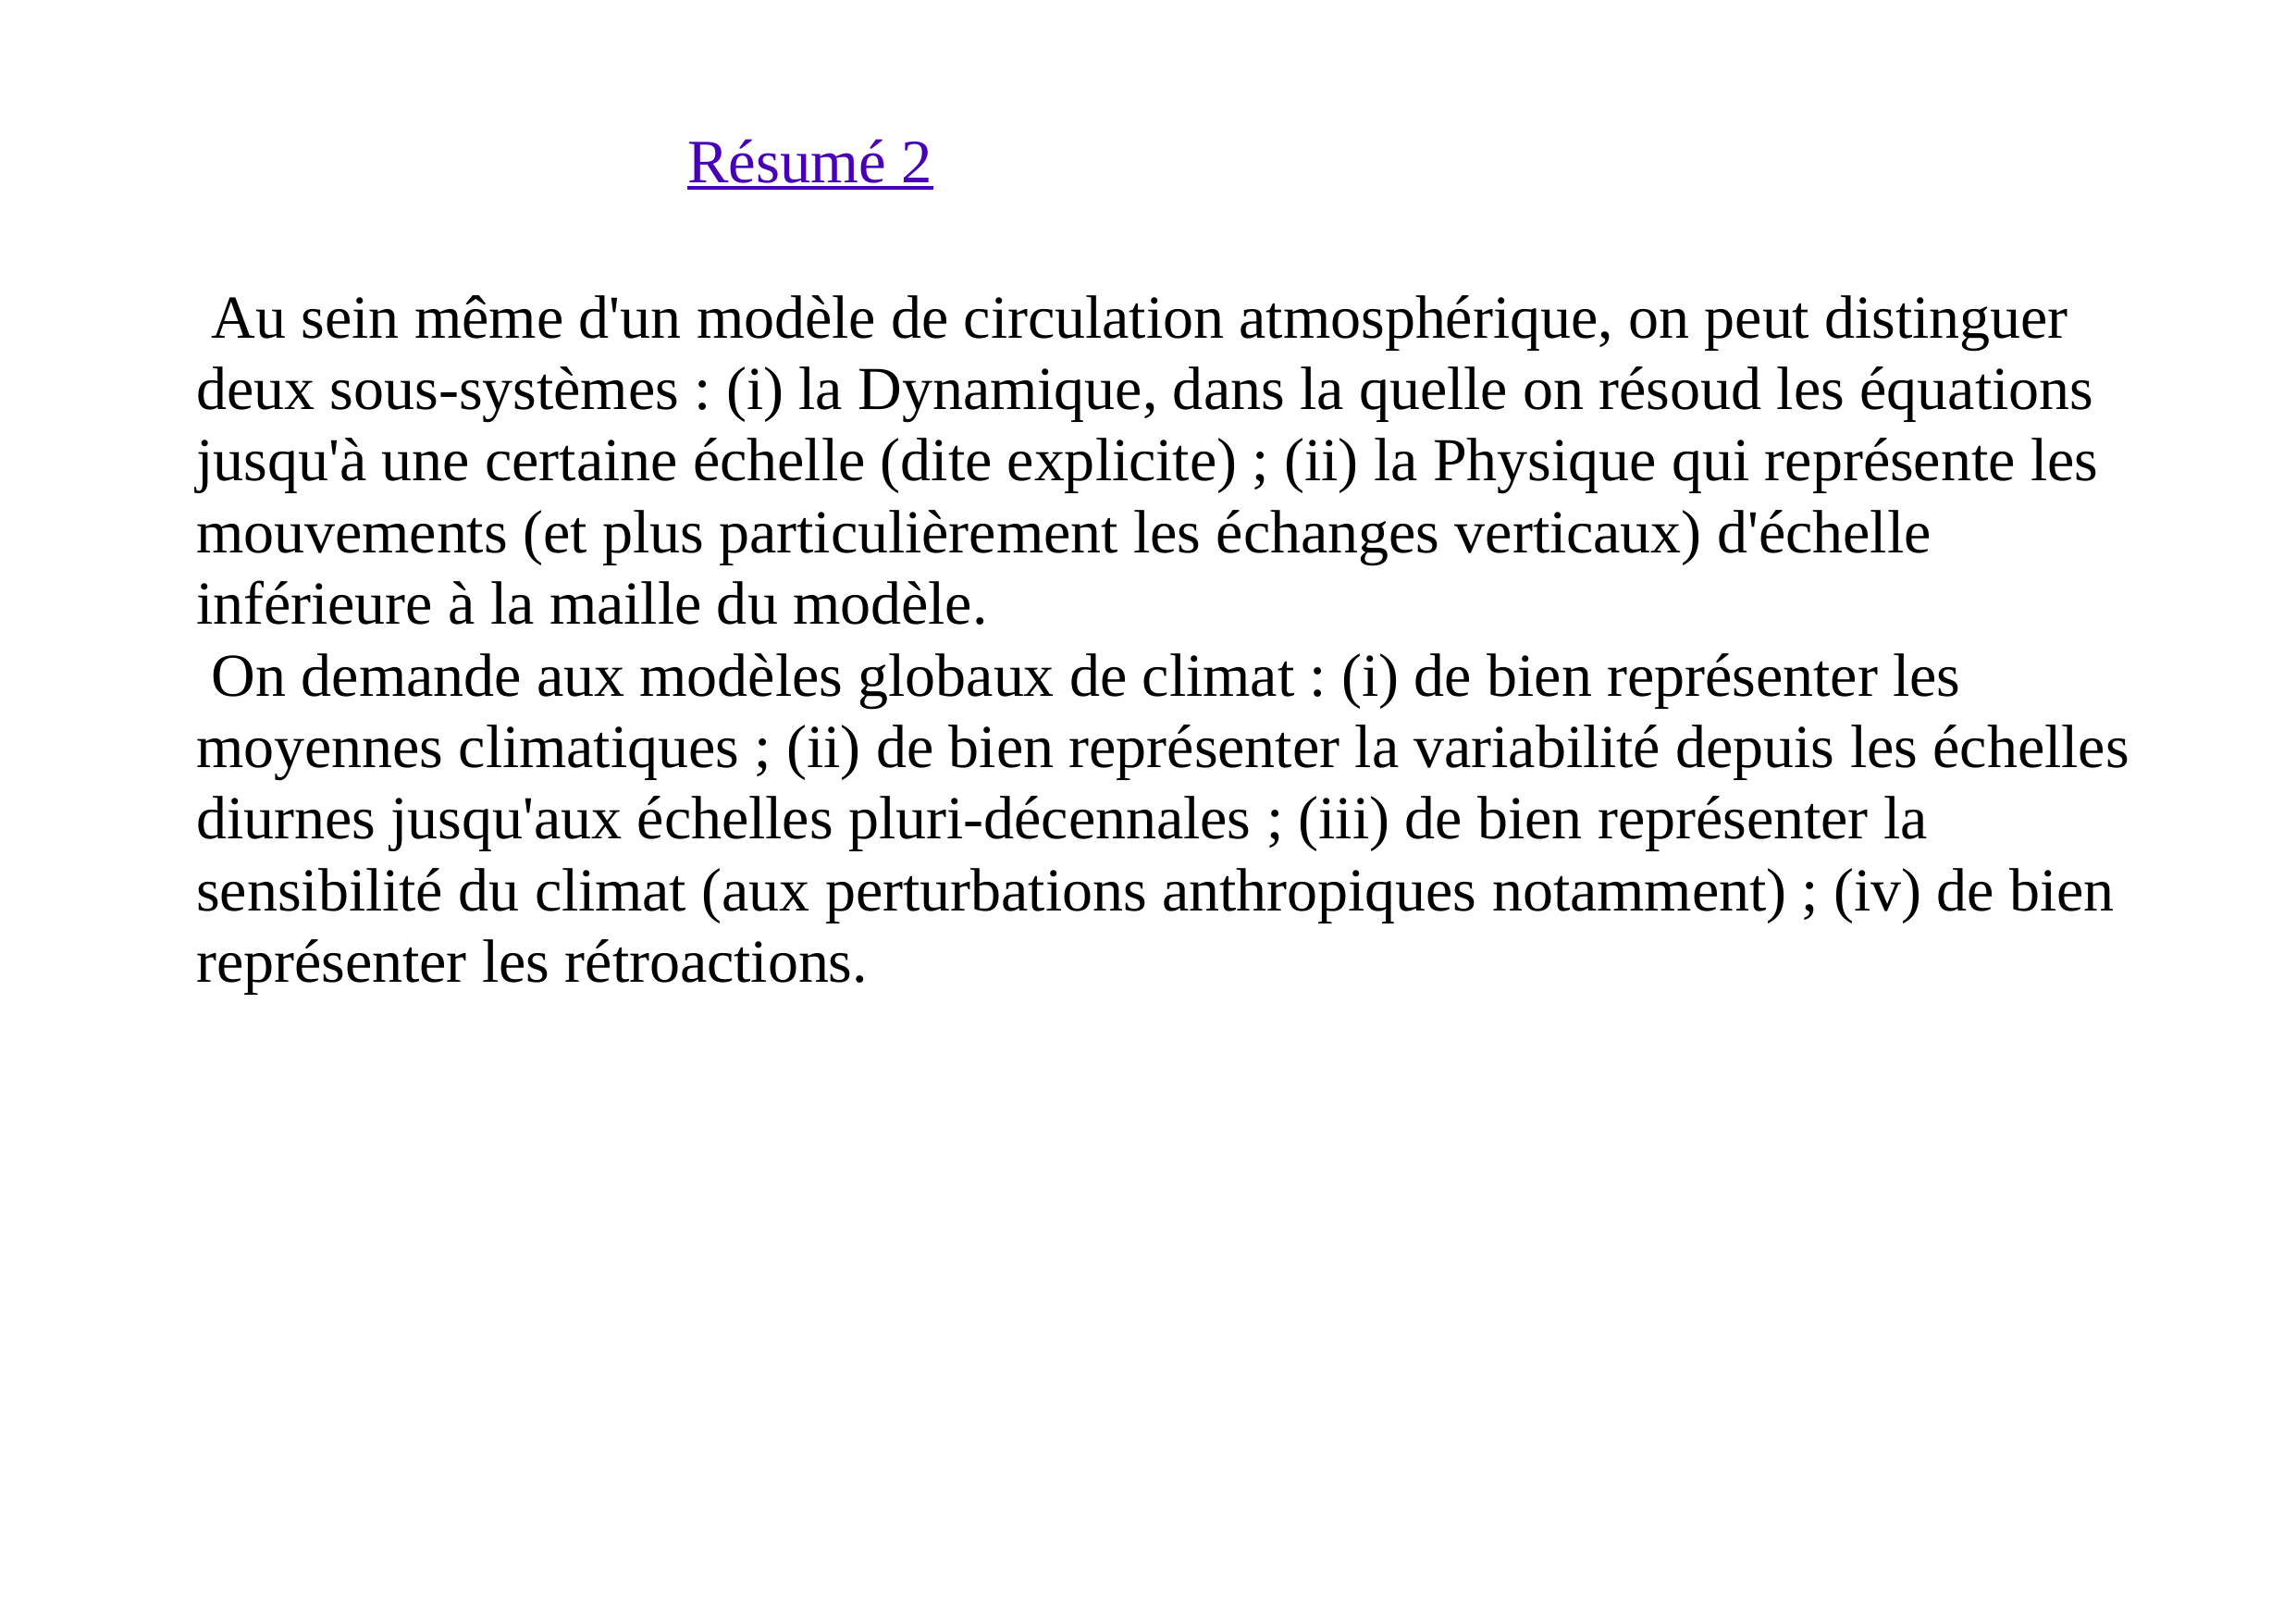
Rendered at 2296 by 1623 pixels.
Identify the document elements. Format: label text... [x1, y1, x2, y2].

text_box Au sein même d'un modèle de circulation atmosphérique, on peut distinguer deux sous-systèmes : (i) la Dynamique, dans la quelle on résoud les équations jusqu'à une certaine échelle (dite explicite) ; (ii) la Physique qui représente les mouvements (et plus particulièrement les échanges verticaux) d'échelle inférieure à la maille du modèle. On demande aux modèles globaux de climat : (i) de bien représenter les moyennes climatiques ; (ii) de bien représenter la variabilité depuis les échelles diurnes jusqu'aux échelles pluri-décennales ; (iii) de bien représenter la sensibilité du climat (aux perturbations anthropiques notamment) ; (iv) de bien représenter les rétroactions. [196, 279, 2154, 1167]
text_box Résumé 2 [687, 123, 1148, 223]
